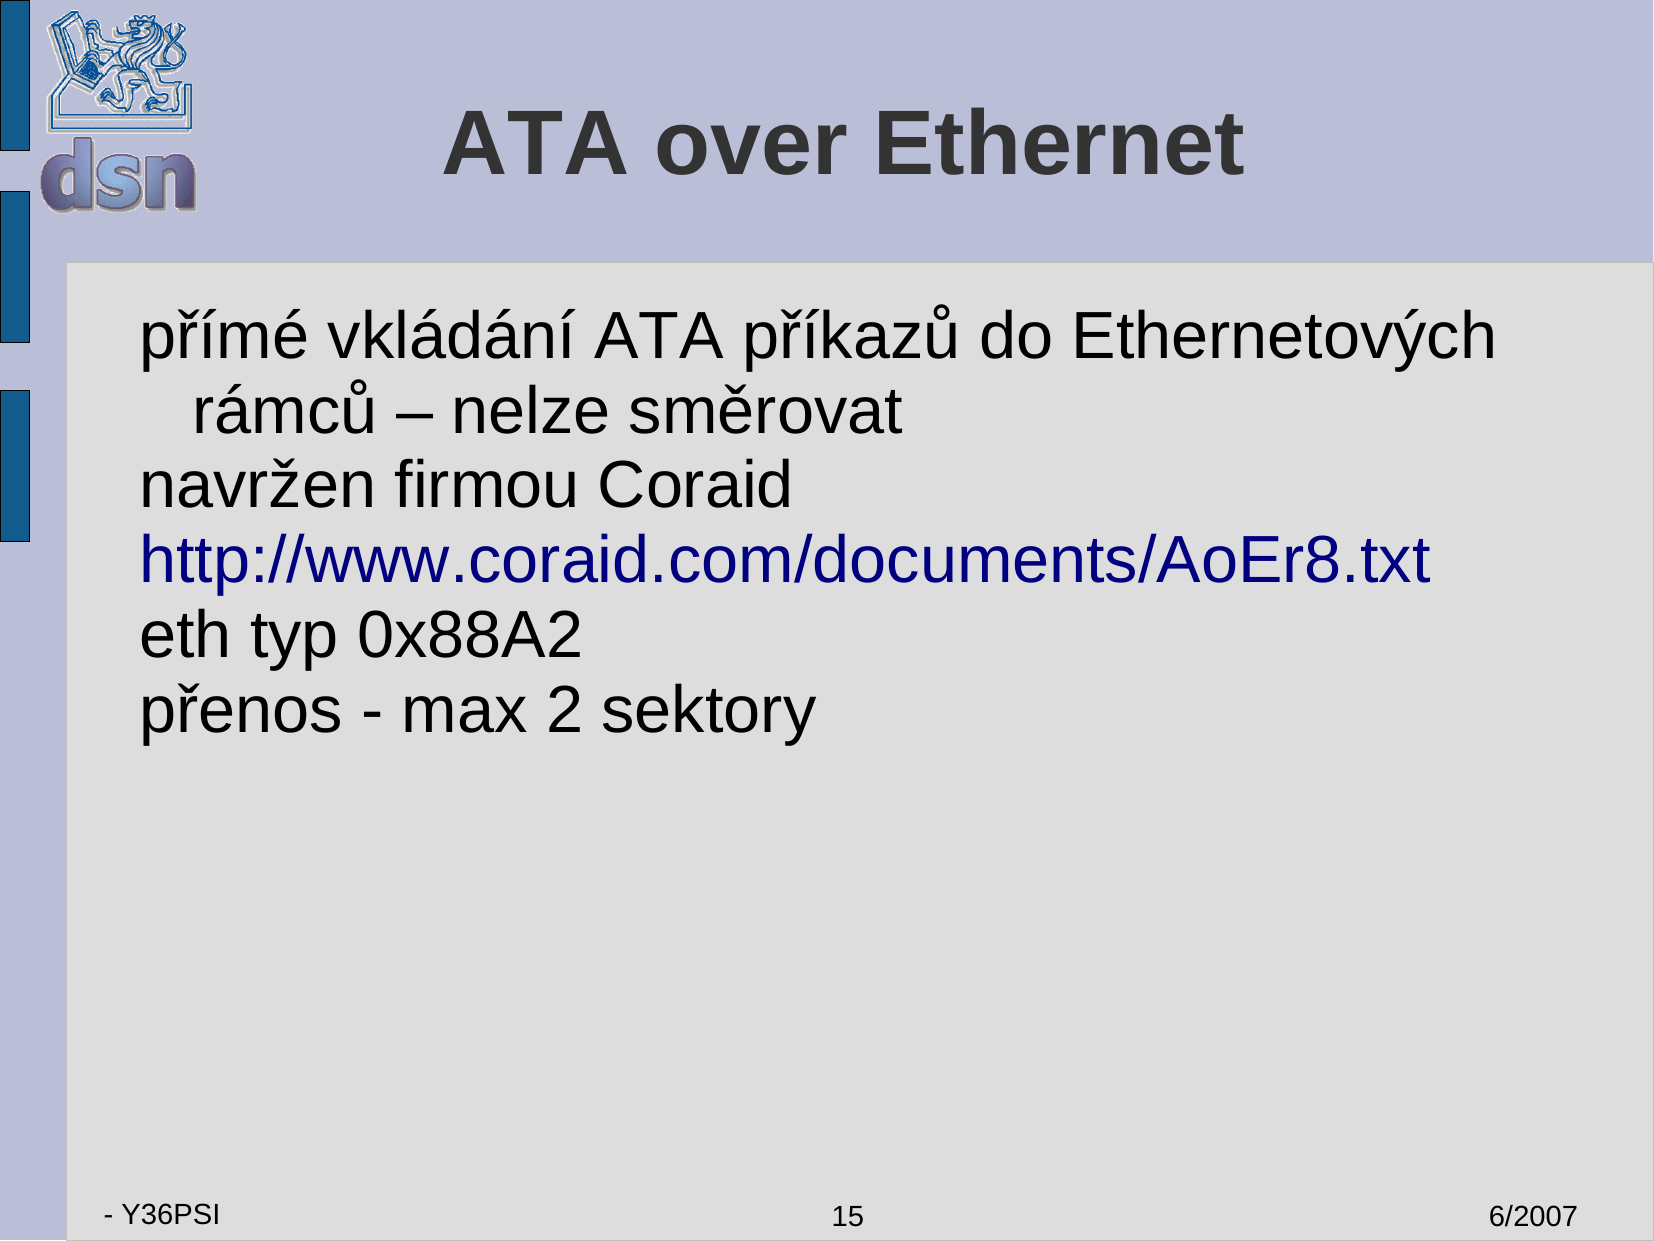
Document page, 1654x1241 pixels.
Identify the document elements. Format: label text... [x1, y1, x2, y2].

list přímé vkládání ATA příkazů do Ethernetových rámců – nelze směrovat navržen firmou Coraid http://www.coraid.com/documents/AoEr8.txt eth typ 0x88A2 přenos - max 2 sektory [121, 297, 1534, 843]
title ATA over Ethernet [210, 39, 1478, 247]
picture [10, 10, 223, 230]
